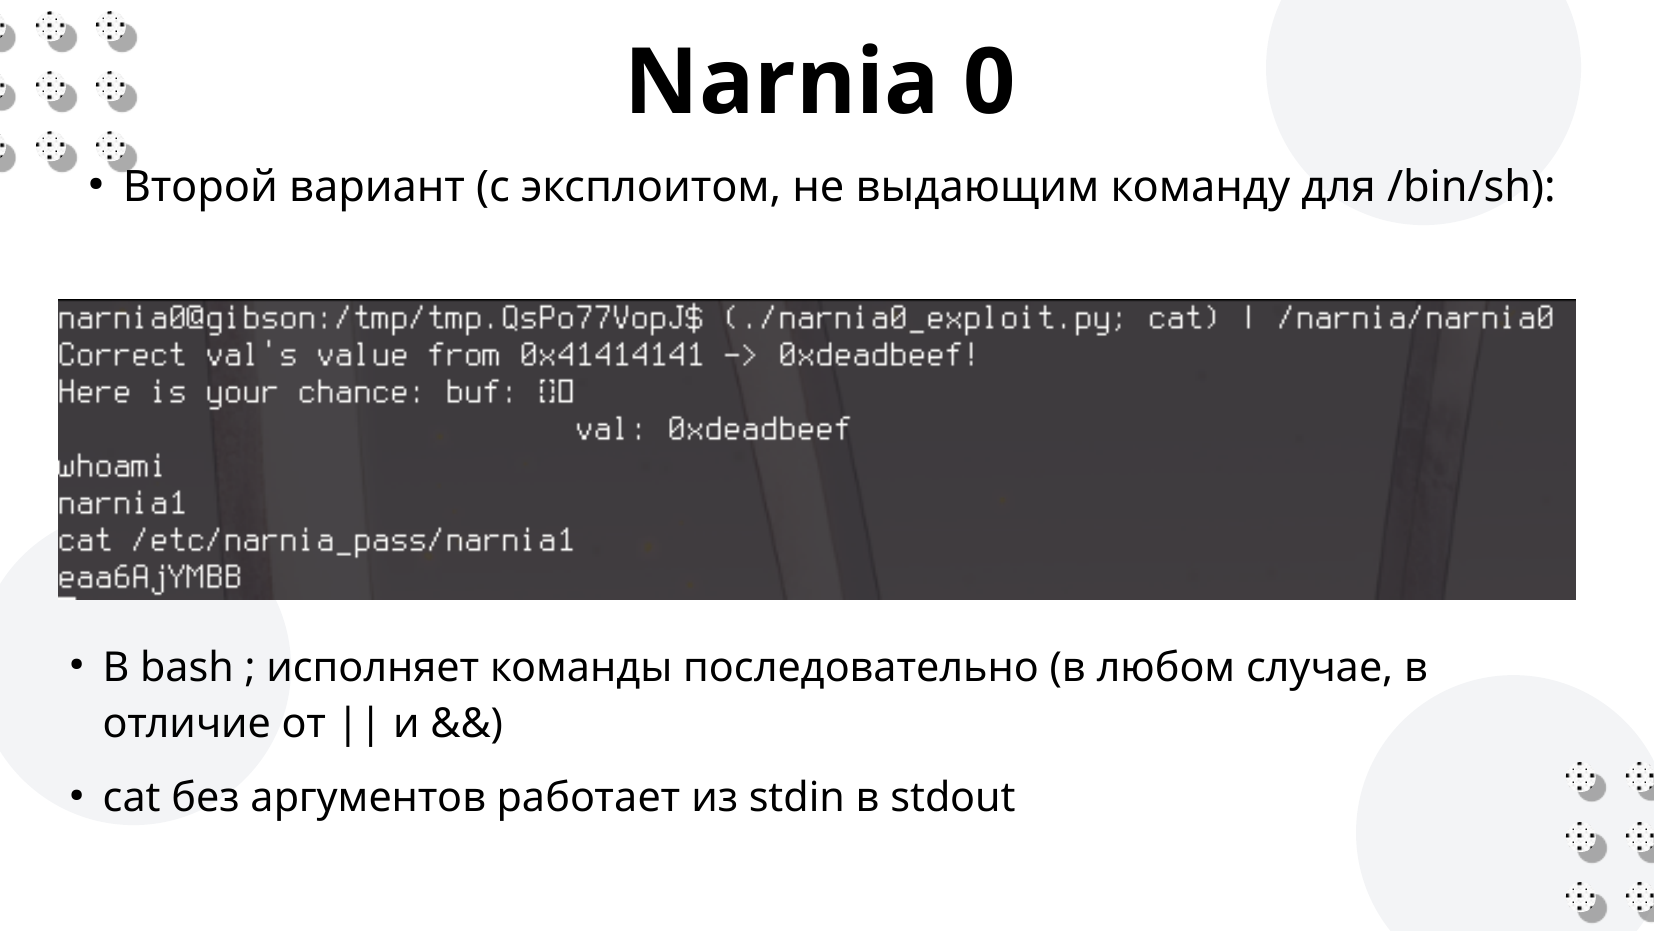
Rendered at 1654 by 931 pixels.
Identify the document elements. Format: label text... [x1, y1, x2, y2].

picture [0, 14, 6, 39]
title Narnia 0 [76, 0, 1565, 155]
picture [1565, 821, 1596, 853]
picture [0, 74, 6, 99]
list В bash ; исполняет команды последовательно (в любом случае, в отличие от || и &&) cat без аргументов работает из stdin в stdout [58, 637, 1557, 826]
picture [1625, 761, 1654, 792]
picture [35, 71, 66, 102]
picture [1625, 881, 1654, 912]
picture [35, 11, 66, 42]
picture [58, 299, 1576, 601]
picture [0, 134, 7, 159]
picture [1625, 821, 1654, 853]
list Второй вариант (с эксплоитом, не выдающим команду для /bin/sh): [76, 155, 1576, 268]
picture [1565, 882, 1596, 913]
picture [1565, 761, 1596, 793]
picture [35, 131, 67, 162]
